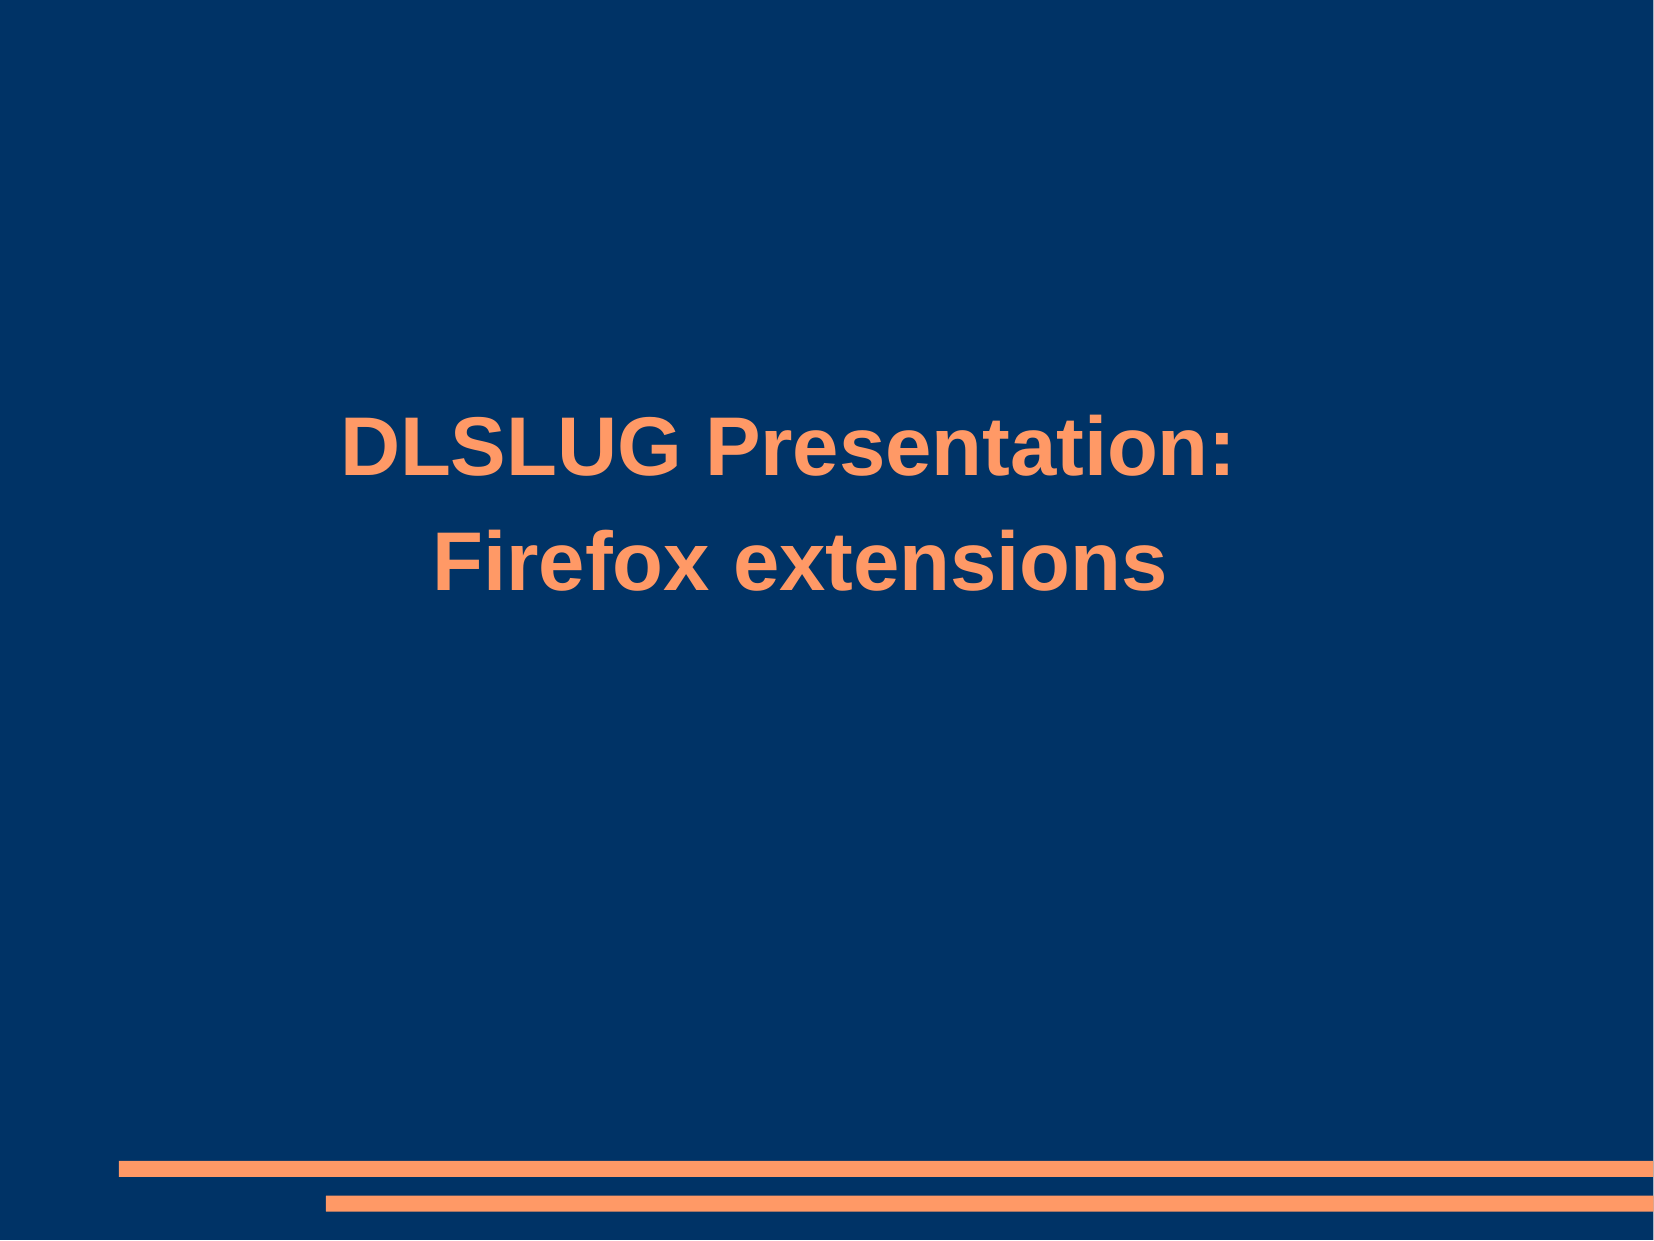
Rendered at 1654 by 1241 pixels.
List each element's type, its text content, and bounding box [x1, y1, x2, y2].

title DLSLUG Presentation: Firefox extensions [94, 367, 1507, 620]
